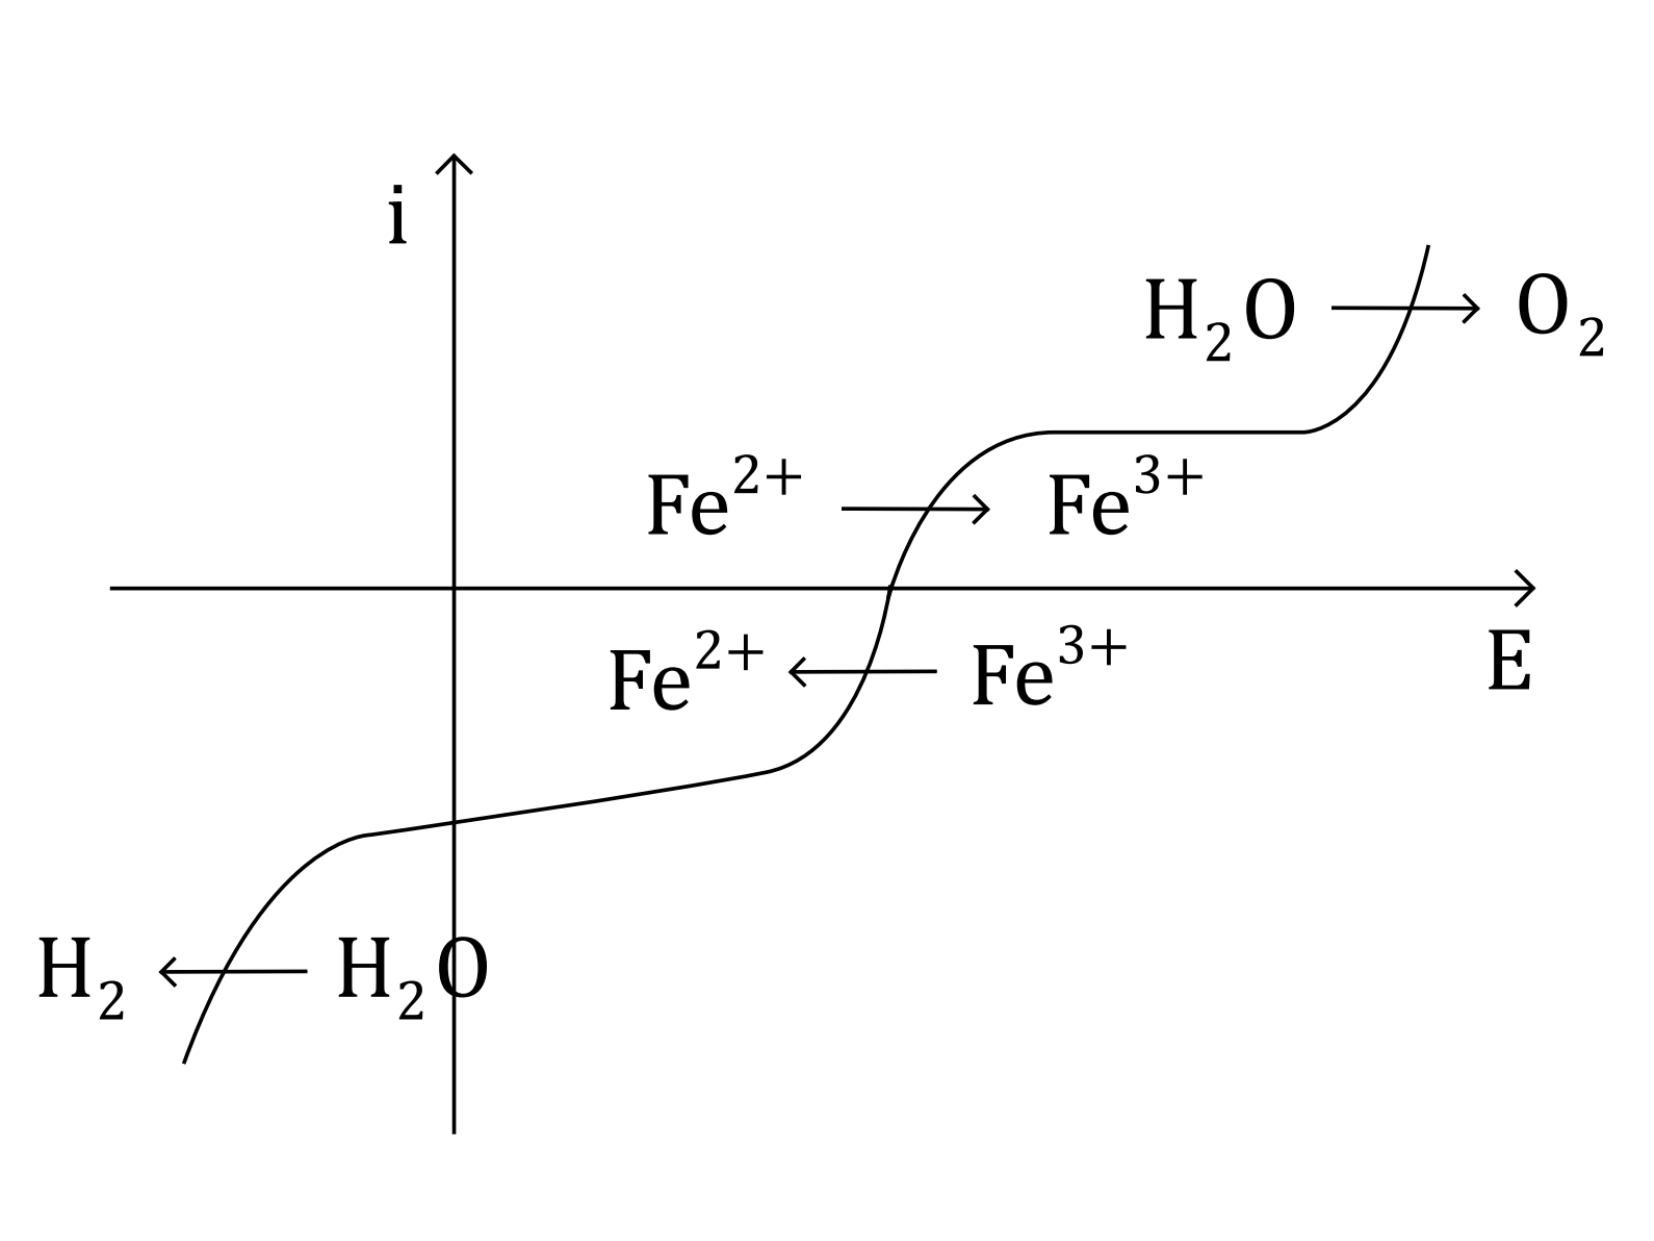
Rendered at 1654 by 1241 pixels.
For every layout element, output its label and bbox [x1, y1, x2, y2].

picture [0, 141, 1654, 1148]
